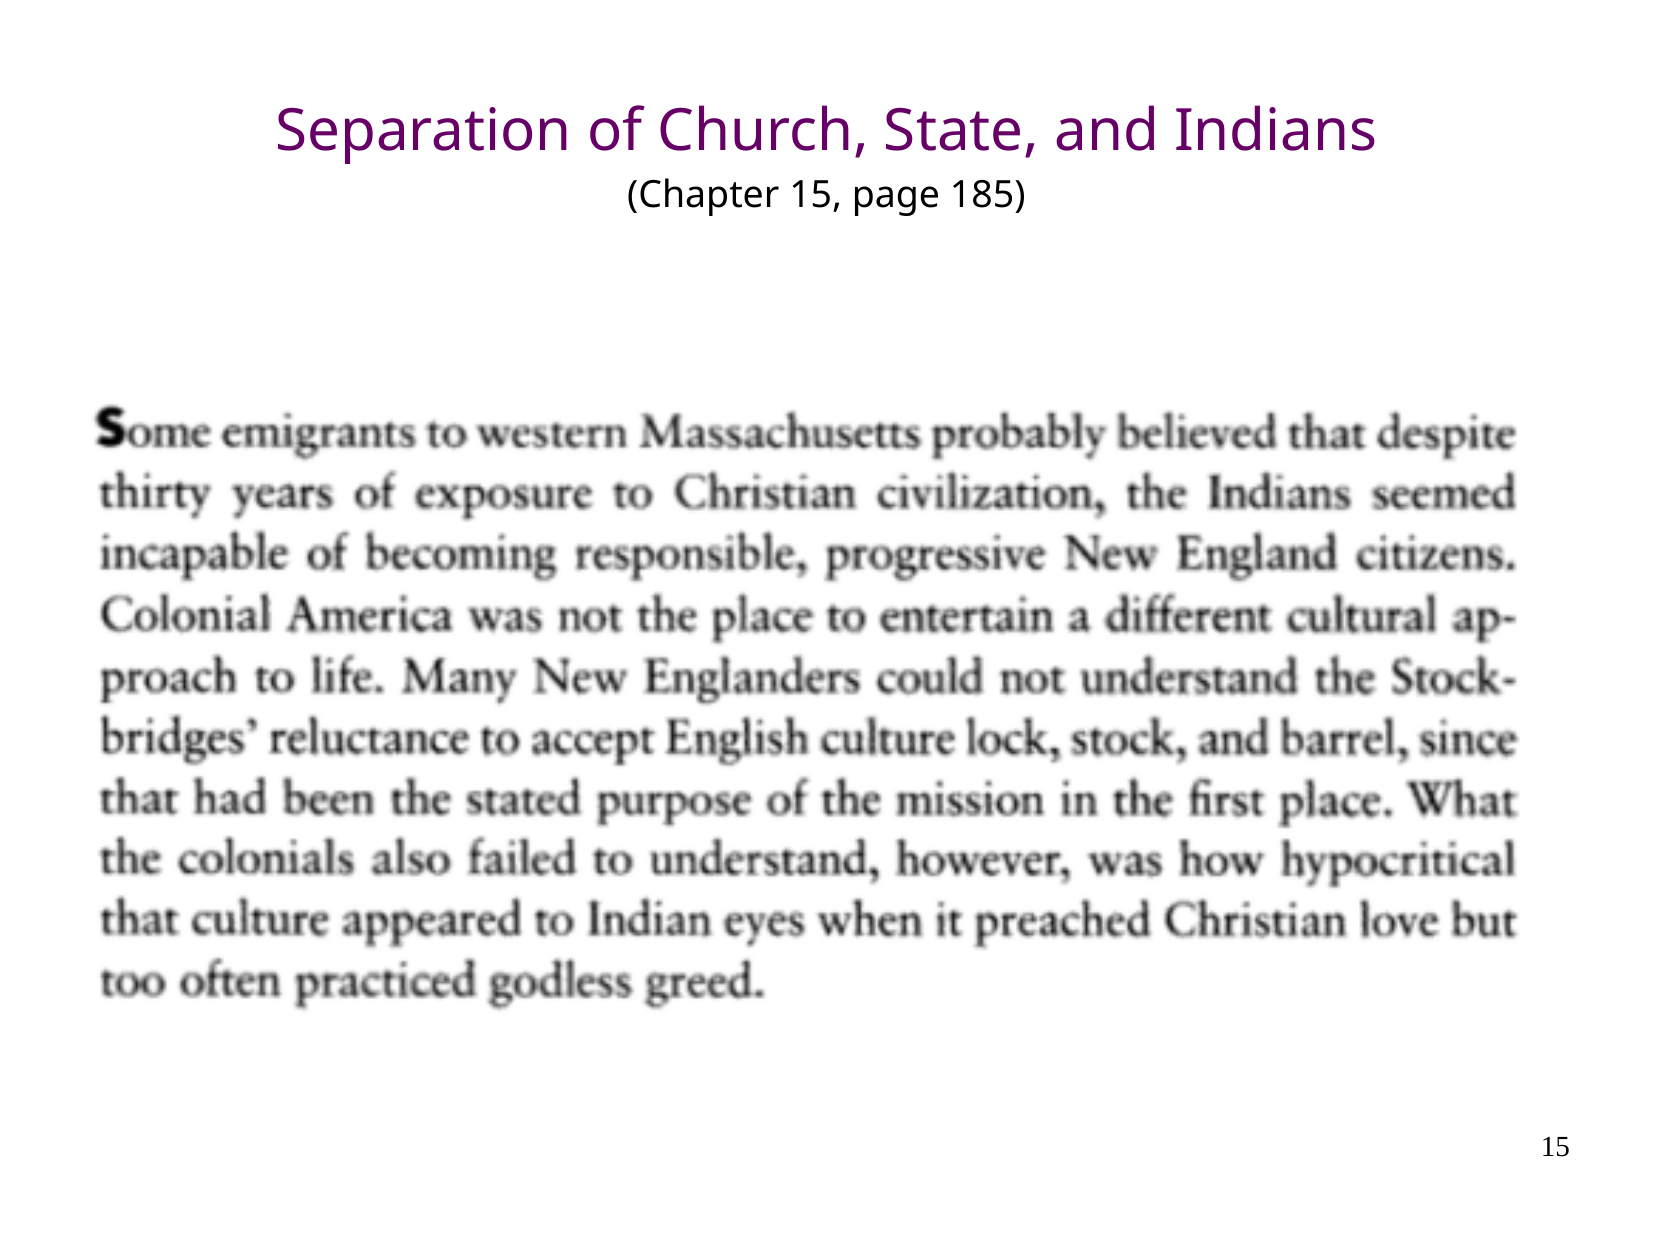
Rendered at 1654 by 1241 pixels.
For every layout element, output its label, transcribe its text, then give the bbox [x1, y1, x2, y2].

title Separation of Church, State, and Indians (Chapter 15, page 185) [82, 49, 1571, 257]
picture [82, 383, 1571, 1016]
